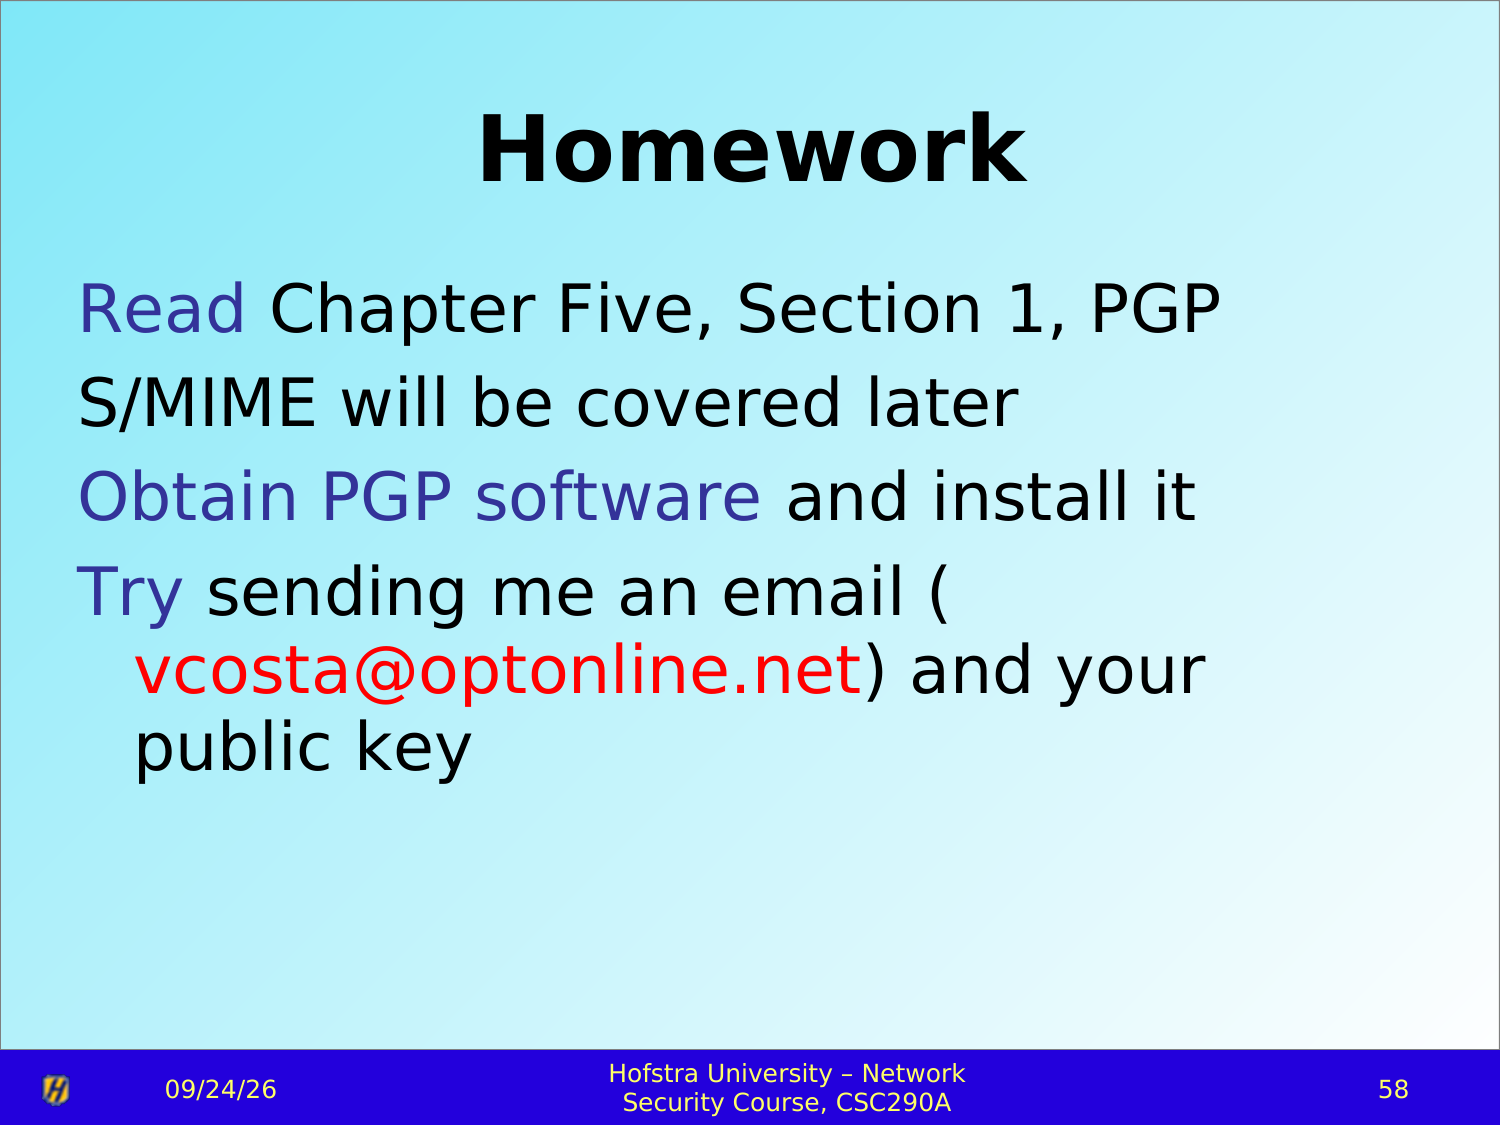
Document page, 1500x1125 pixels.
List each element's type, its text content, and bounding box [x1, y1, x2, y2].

picture [37, 1072, 76, 1110]
list Read Chapter Five, Section 1, PGP S/MIME will be covered later Obtain PGP software and install it Try sending me an email (vcosta@optonline.net) and your public key [62, 262, 1413, 984]
title Homework [112, 85, 1391, 212]
